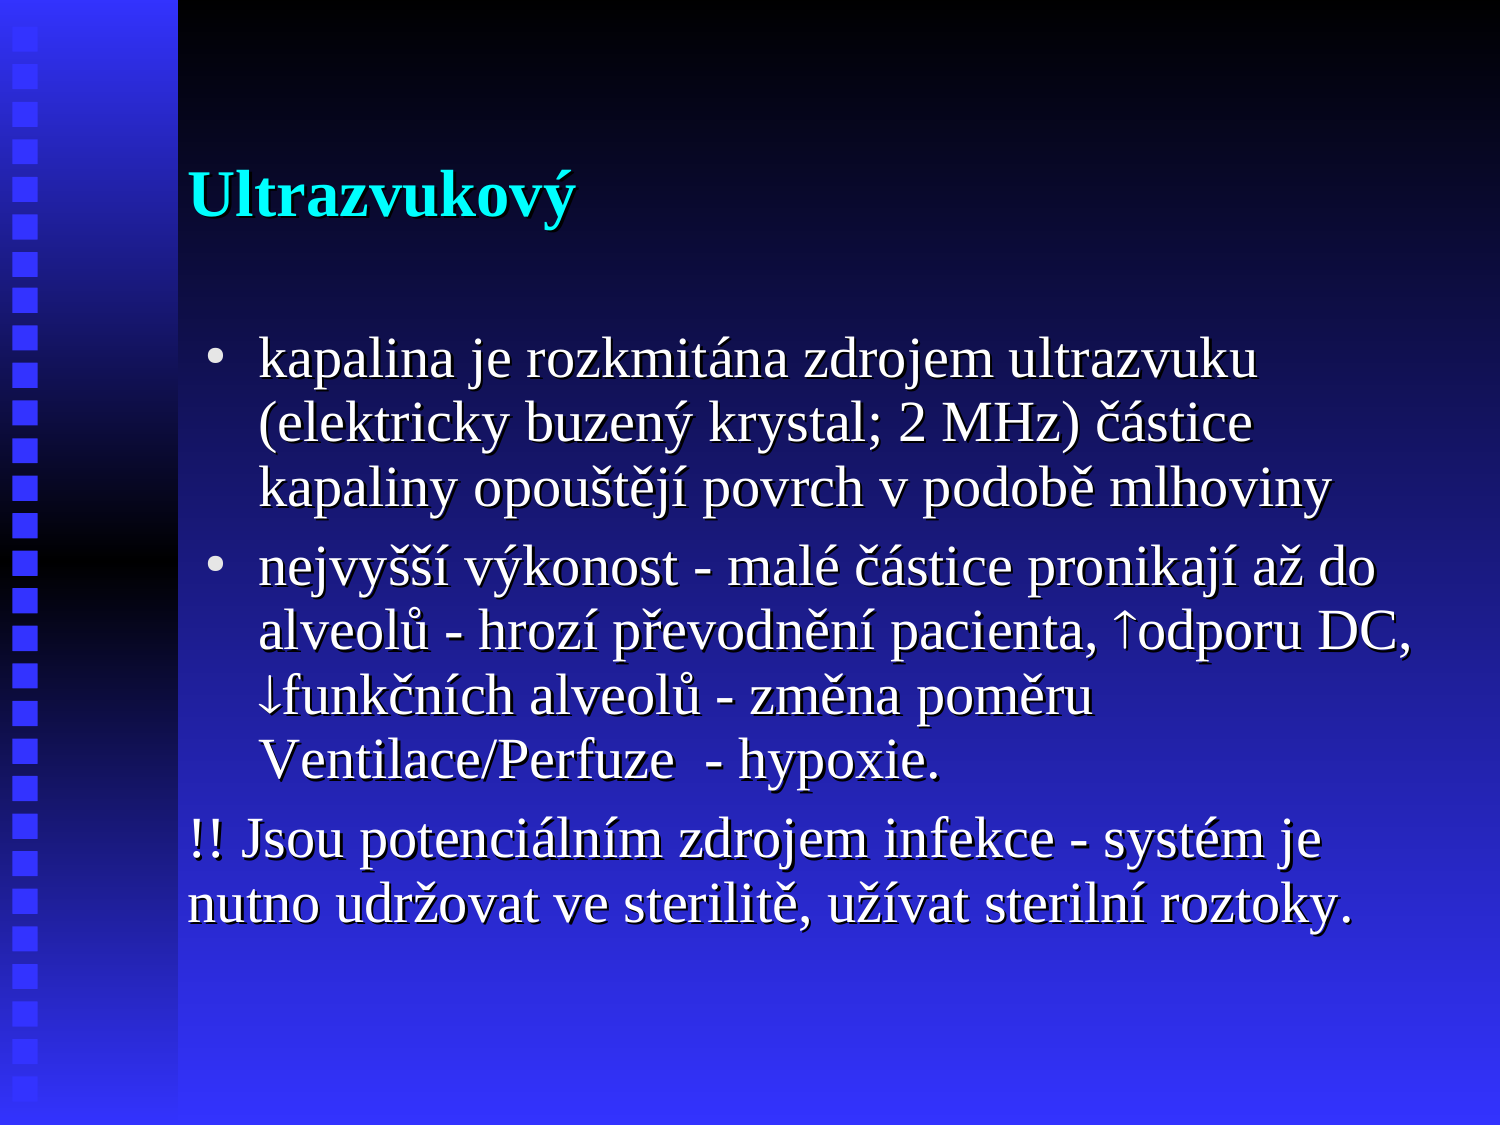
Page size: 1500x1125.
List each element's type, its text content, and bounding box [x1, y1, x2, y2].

list kapalina je rozkmitána zdrojem ultrazvuku (elektricky buzený krystal; 2 MHz) částice kapaliny opouštějí povrch v podobě mlhoviny nejvyšší výkonost - malé částice pronikají až do alveolů - hrozí převodnění pacienta, odporu DC, funkčních alveolů - změna poměru Ventilace/Perfuze - hypoxie. !! Jsou potenciálním zdrojem infekce - systém je nutno udržovat ve sterilitě, užívat sterilní roztoky. [187, 324, 1463, 1000]
title Ultrazvukový [187, 99, 1463, 288]
